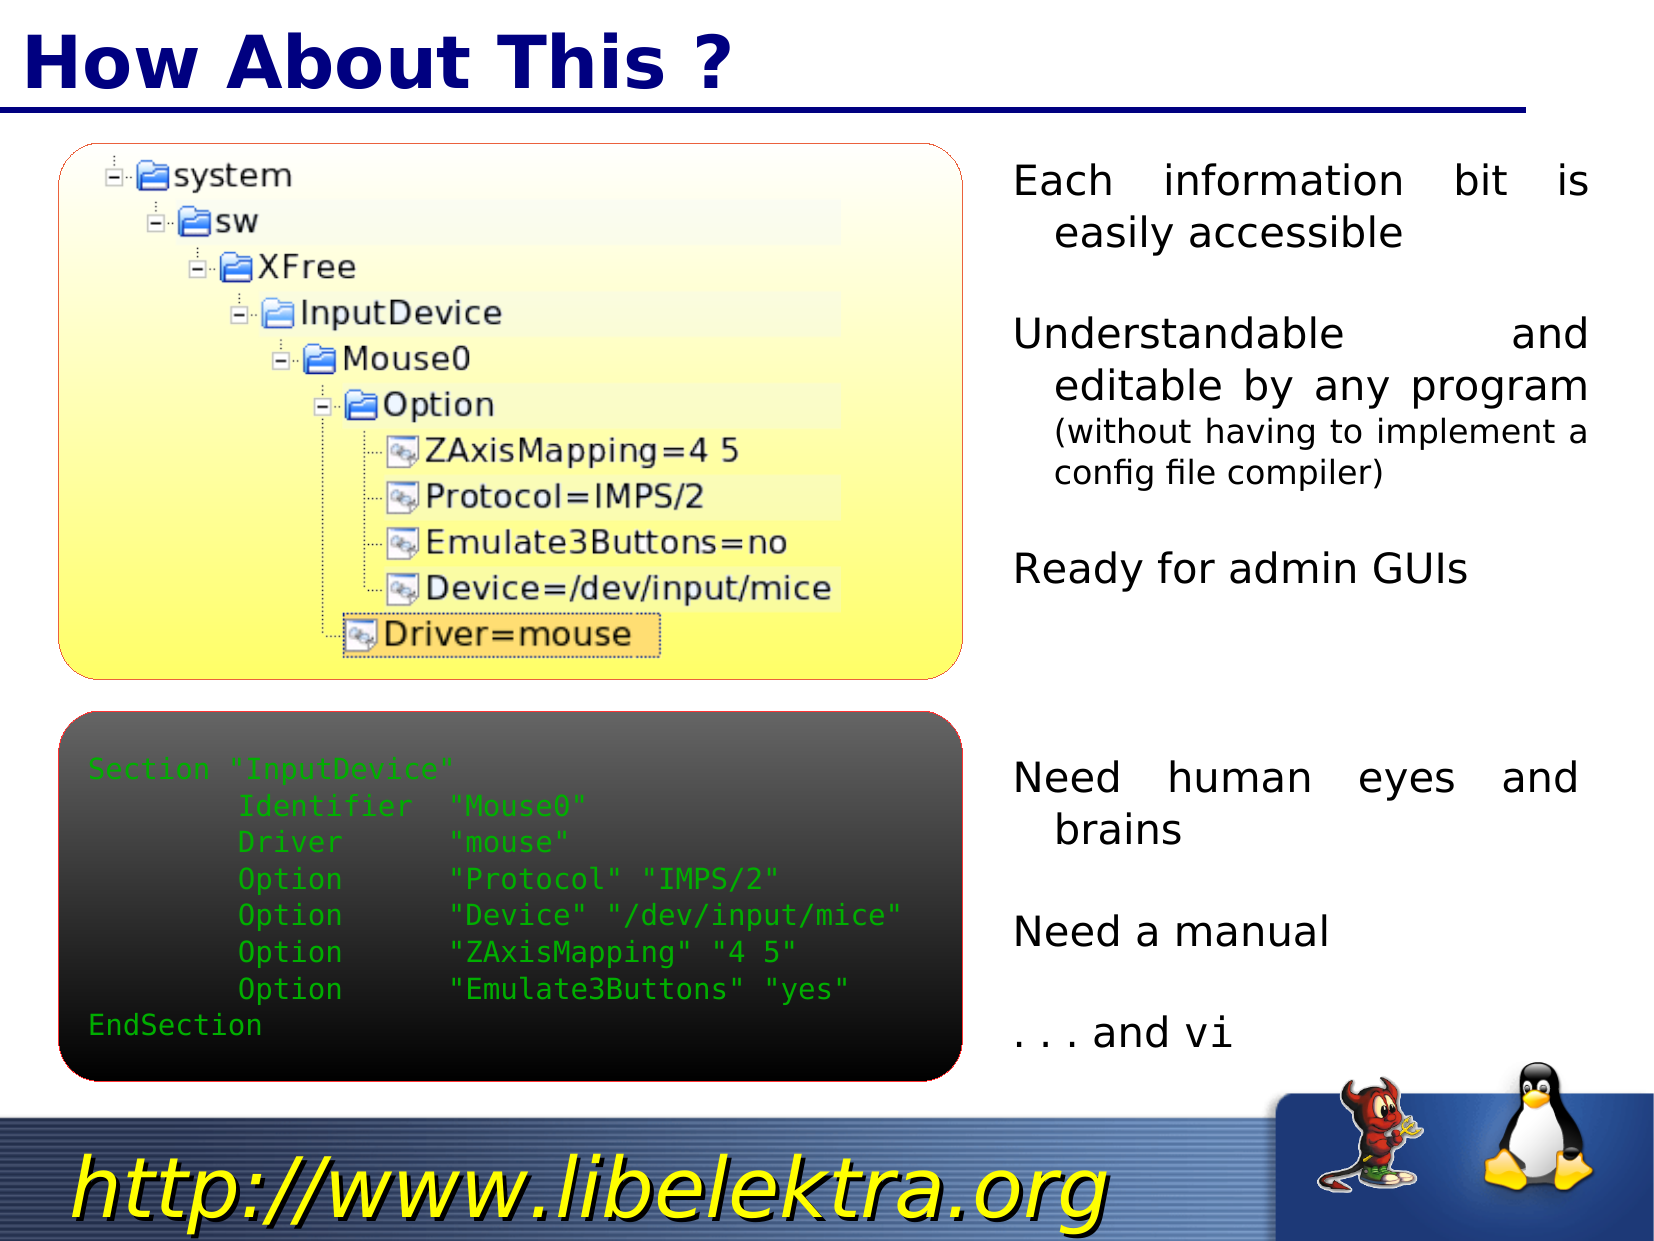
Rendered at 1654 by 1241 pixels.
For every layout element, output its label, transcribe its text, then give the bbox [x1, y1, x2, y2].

list Each information bit is easily accessible Understandable and editable by any program (without having to implement a config file compiler) Ready for admin GUIs [997, 145, 1605, 620]
text_box [58, 143, 963, 680]
text_box [58, 711, 963, 1082]
picture [0, 1061, 1654, 1241]
text_box Section "InputDevice" Identifier "Mouse0" Driver "mouse" Option "Protocol" "IMPS/2" Option "Device" "/dev/input/mice" Option "ZAxisMapping" "4 5" Option "Emulate3Buttons" "yes" EndSection [87, 750, 934, 1043]
list Need human eyes and brains Need a manual . . . and vi [997, 743, 1605, 1062]
text_box How About This ? [21, 14, 1611, 111]
picture [95, 154, 841, 665]
